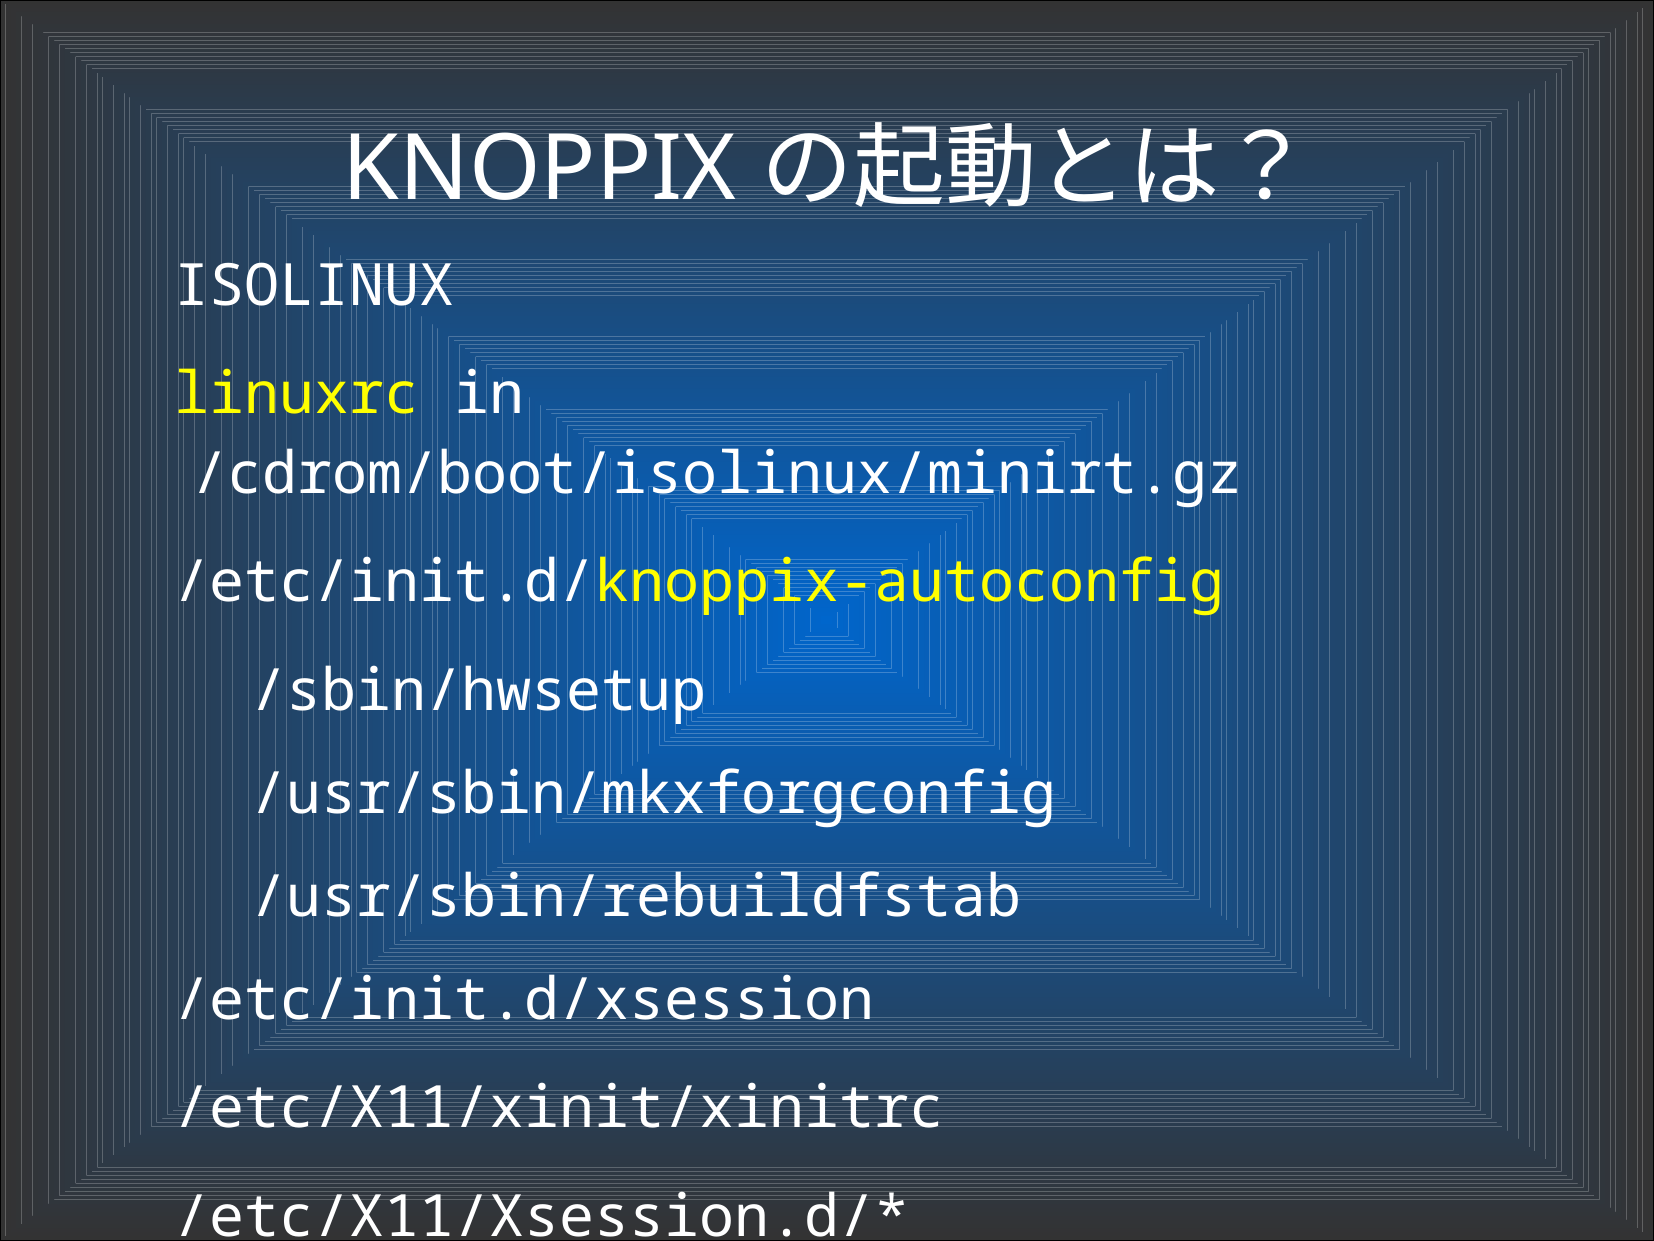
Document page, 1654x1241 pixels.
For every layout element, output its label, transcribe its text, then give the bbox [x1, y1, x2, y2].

title KNOPPIXの起動とは？ [121, 76, 1534, 243]
list ISOLINUX linuxrc in /cdrom/boot/isolinux/minirt.gz /etc/init.d/knoppix-autoconfig /sbin/hwsetup /usr/sbin/mkxforgconfig /usr/sbin/rebuildfstab /etc/init.d/xsession /etc/X11/xinit/xinitrc /etc/X11/Xsession.d/* /etc/X11/Xsession.d/45xsession [121, 243, 1534, 1241]
